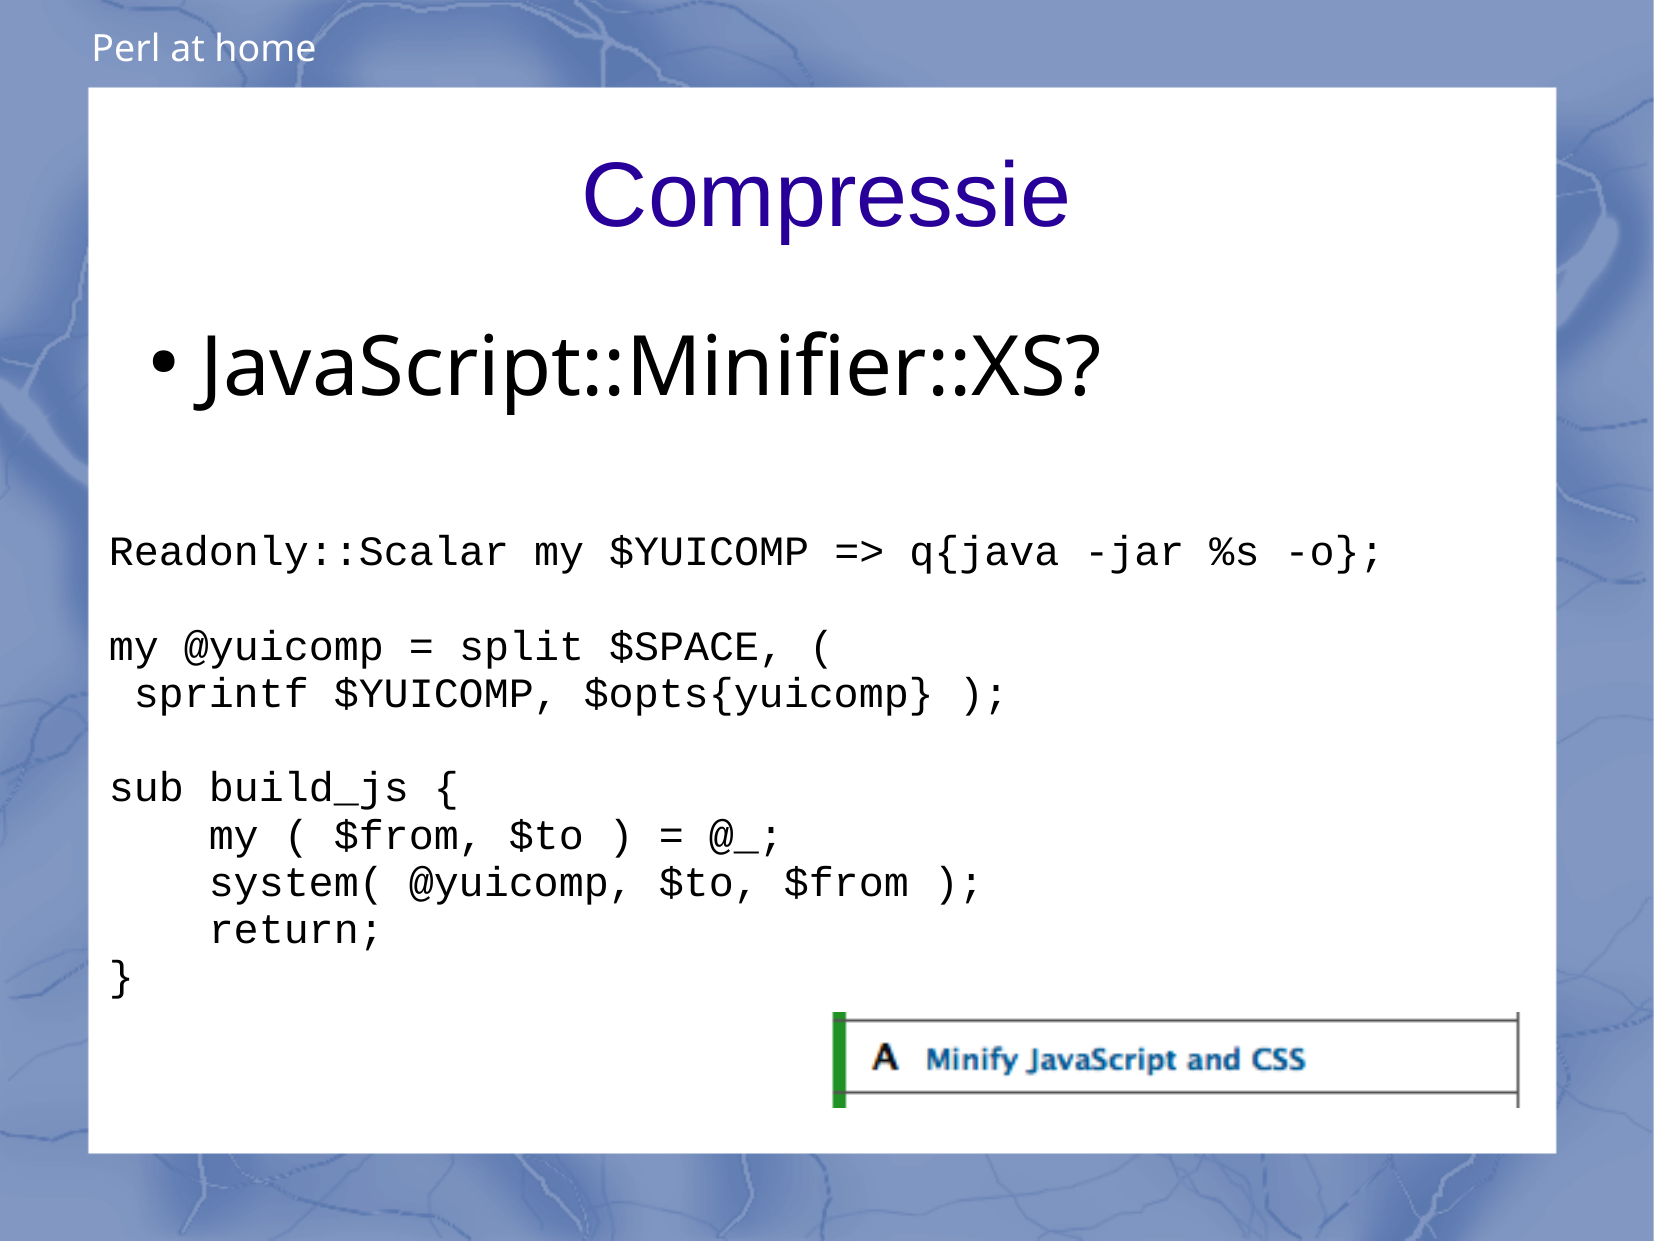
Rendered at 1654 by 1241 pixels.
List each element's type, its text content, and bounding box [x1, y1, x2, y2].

text_box JavaScript::Minifier::XS? [123, 288, 1008, 421]
picture [0, 0, 1654, 1241]
title Compressie [118, 98, 1536, 291]
text_box Readonly::Scalar my $YUICOMP => q{java -jar %s -o}; my @yuicomp = split $SPACE, ( sprintf $YUICOMP, $opts{yuicomp} ); sub build_js { my ( $from, $to ) = @_; system( @yuicomp, $to, $from ); return; } [68, 513, 1411, 1116]
